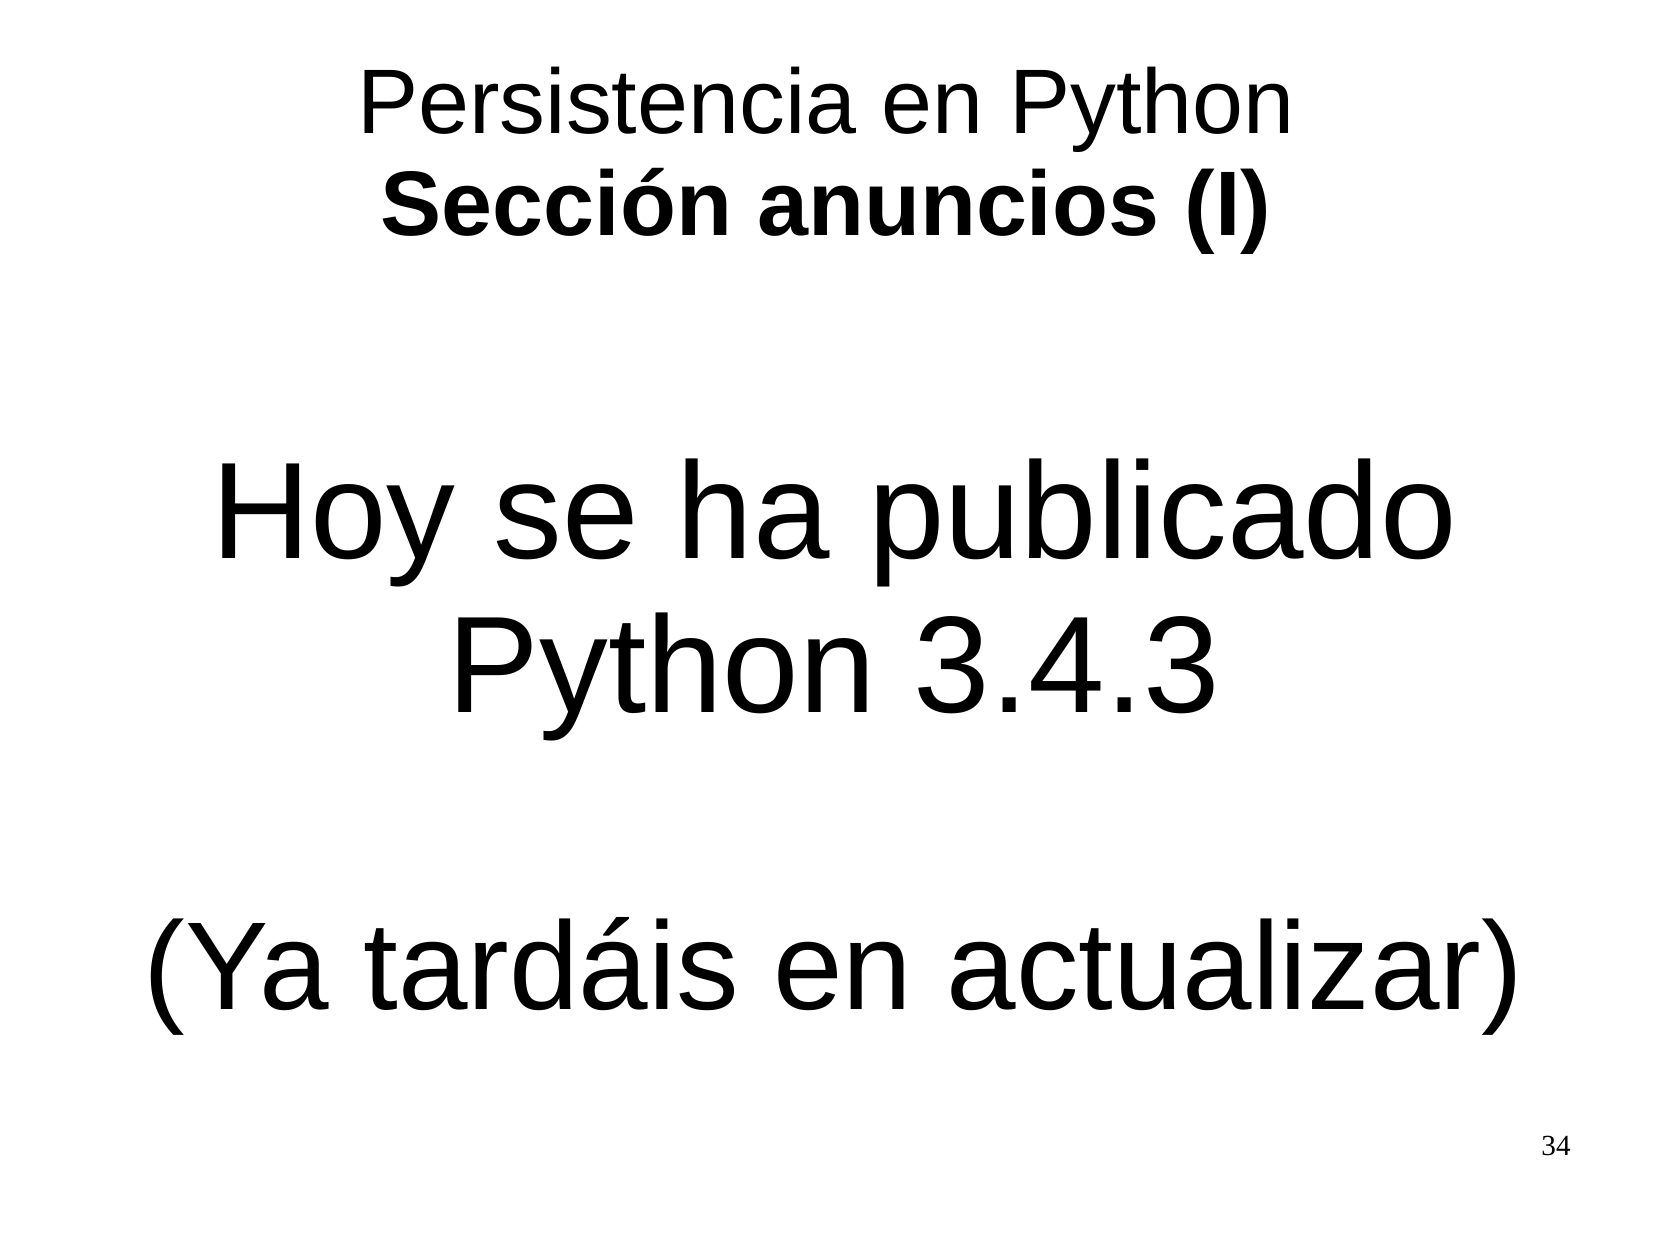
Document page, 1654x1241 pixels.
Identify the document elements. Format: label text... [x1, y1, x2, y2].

subtitle Hoy se ha publicado Python 3.4.3 (Ya tardáis en actualizar) [90, 255, 1579, 1216]
text_box [82, 49, 1571, 1010]
